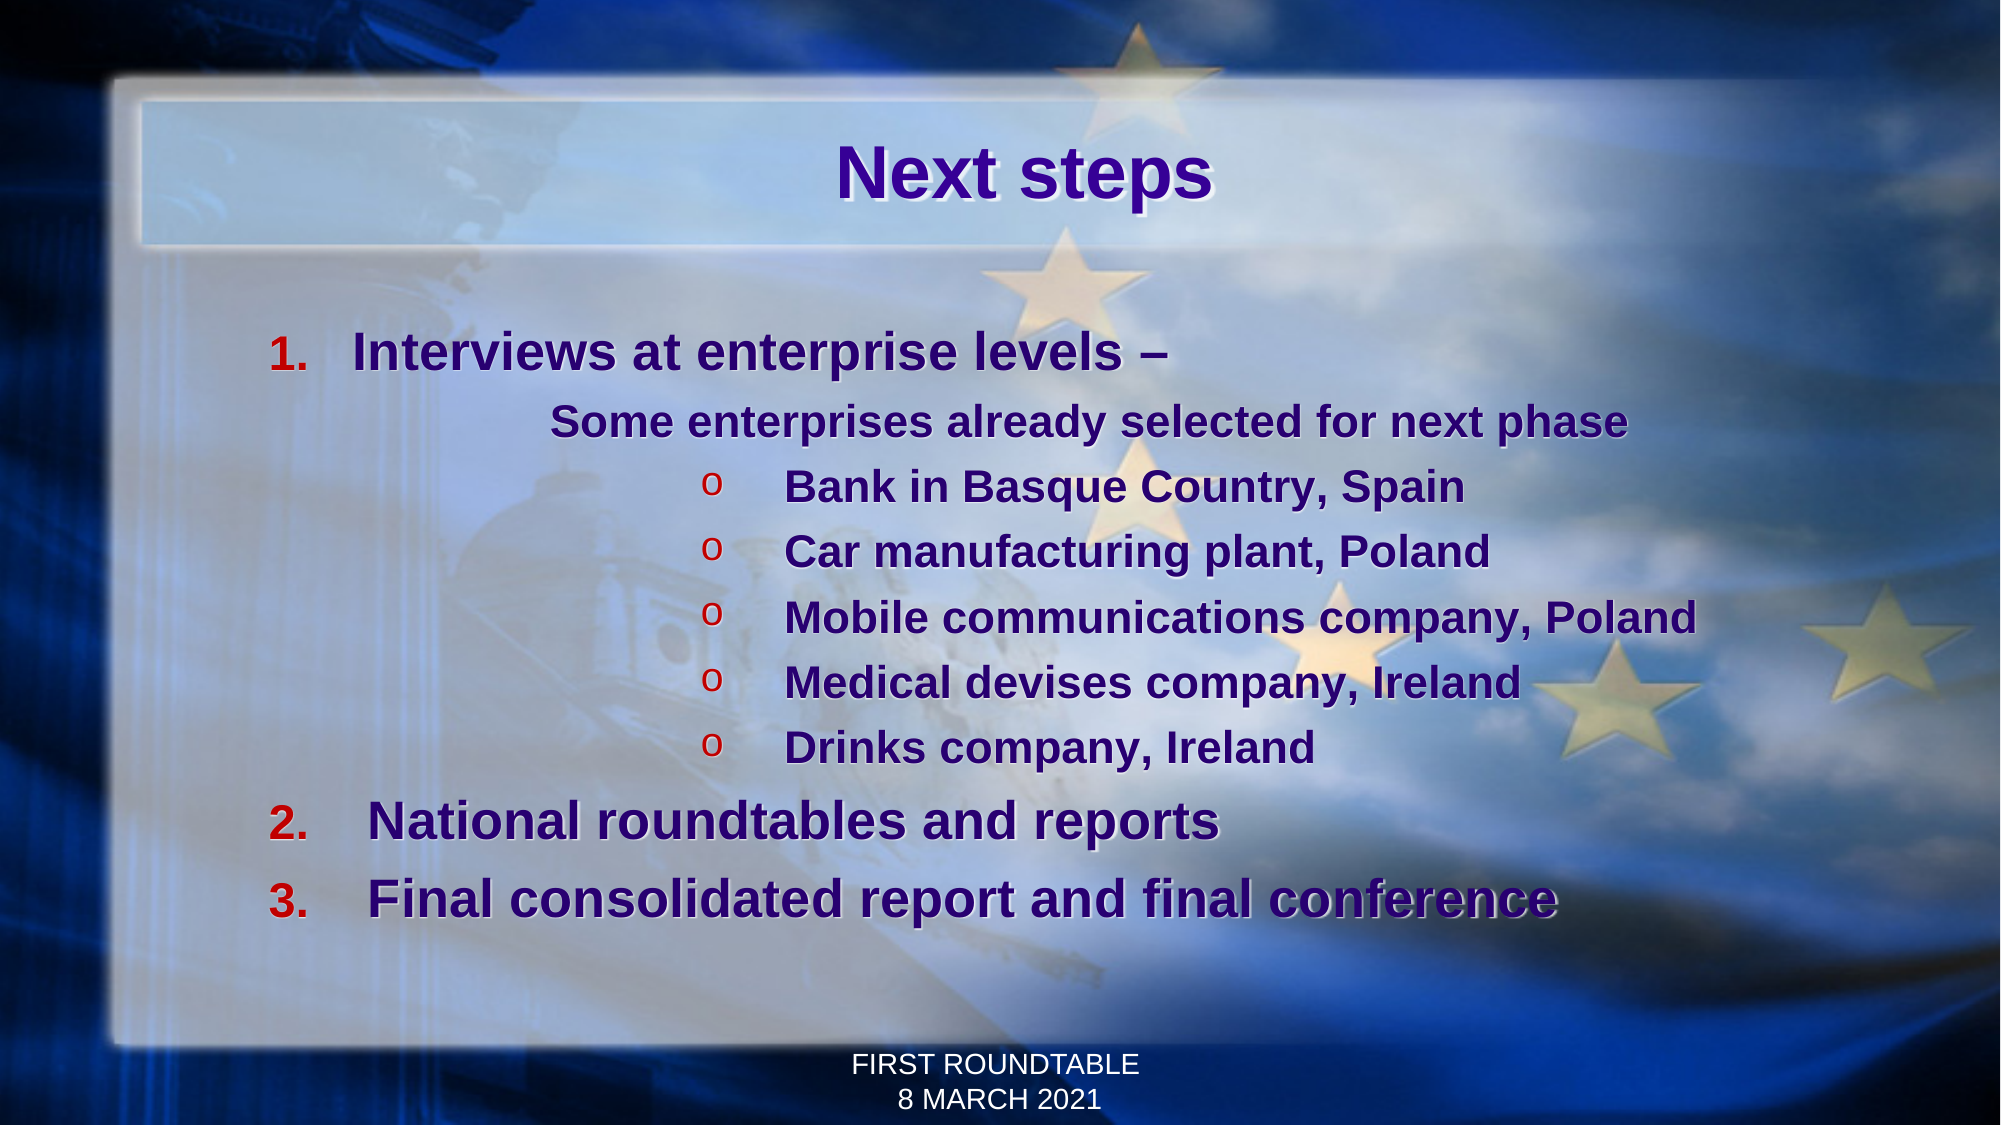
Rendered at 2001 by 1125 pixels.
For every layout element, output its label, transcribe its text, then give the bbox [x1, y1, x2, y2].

title Next steps [150, 87, 1900, 226]
list Interviews at enterprise levels – Some enterprises already selected for next phase Bank in Basque Country, Spain Car manufacturing plant, Poland Mobile communications company, Poland Medical devises company, Ireland Drinks company, Ireland National roundtables and reports Final consolidated report and final conference [122, 226, 1918, 1026]
text_box FIRST ROUNDTABLE 8 MARCH 2021 [499, 1037, 1501, 1124]
